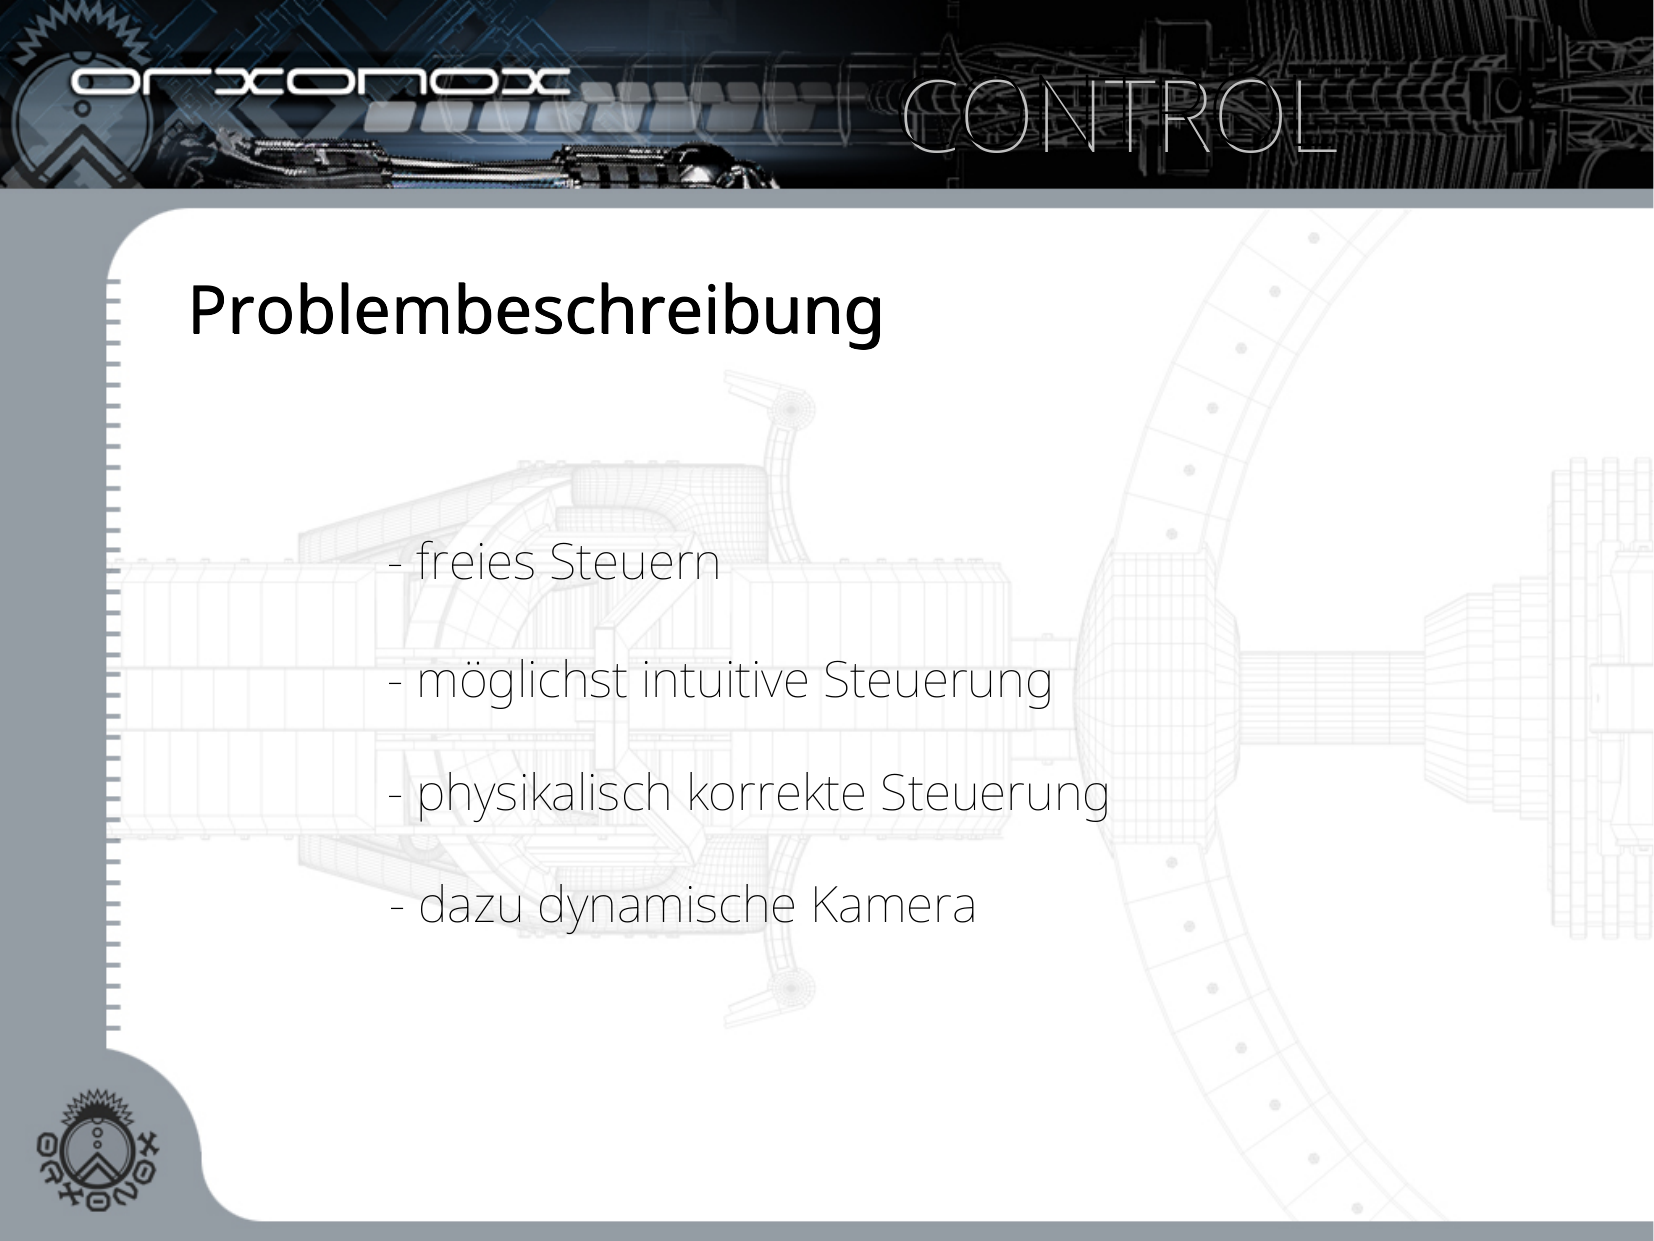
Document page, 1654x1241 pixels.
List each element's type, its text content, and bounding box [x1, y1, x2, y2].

picture [0, 0, 1654, 1241]
text_box CONTROL [842, 32, 1544, 156]
text_box - physikalisch korrekte Steuerung [337, 749, 1613, 819]
text_box - freies Steuern [337, 518, 1613, 588]
text_box - dazu dynamische Kamera [339, 861, 1196, 931]
text_box Problembeschreibung [187, 262, 1538, 290]
text_box - möglichst intuitive Steuerung [337, 637, 1613, 706]
